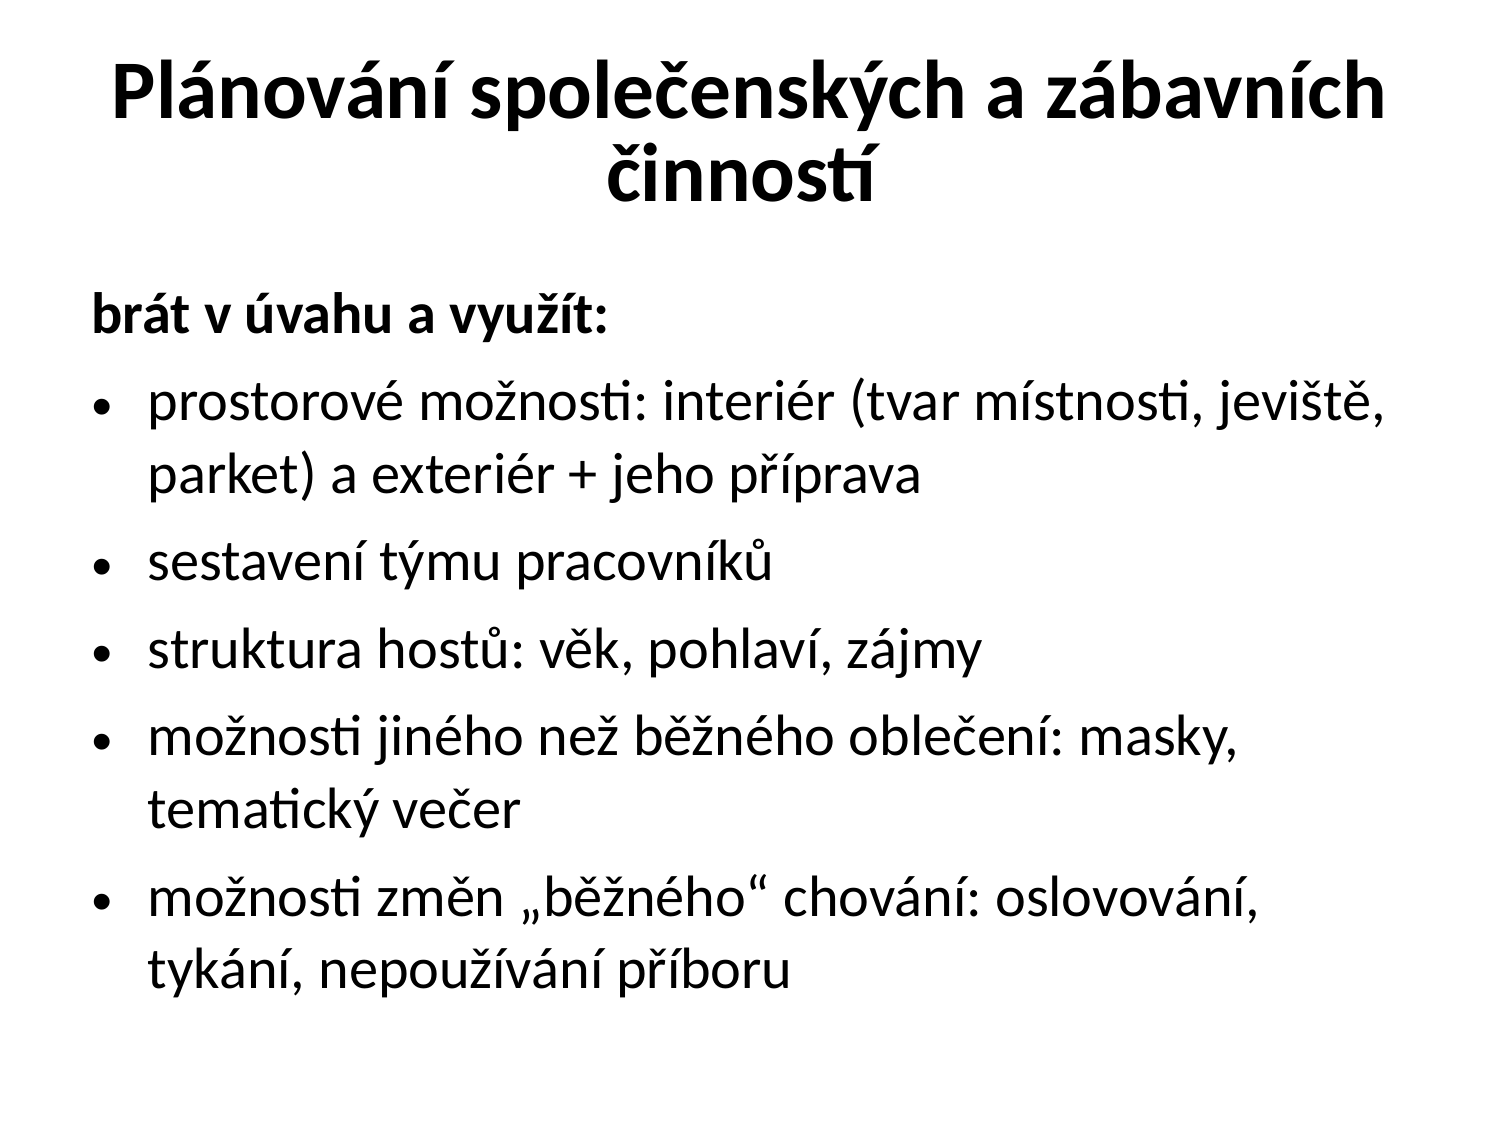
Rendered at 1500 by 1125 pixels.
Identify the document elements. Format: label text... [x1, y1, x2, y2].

title Plánování společenských a zábavních činností [75, 29, 1426, 249]
list brát v úvahu a využít: prostorové možnosti: interiér (tvar místnosti, jeviště, parket) a exteriér + jeho příprava sestavení týmu pracovníků struktura hostů: věk, pohlaví, zájmy možnosti jiného než běžného oblečení: masky, tematický večer možnosti změn „běžného“ chování: oslovování, tykání, nepoužívání příboru [76, 267, 1427, 1097]
